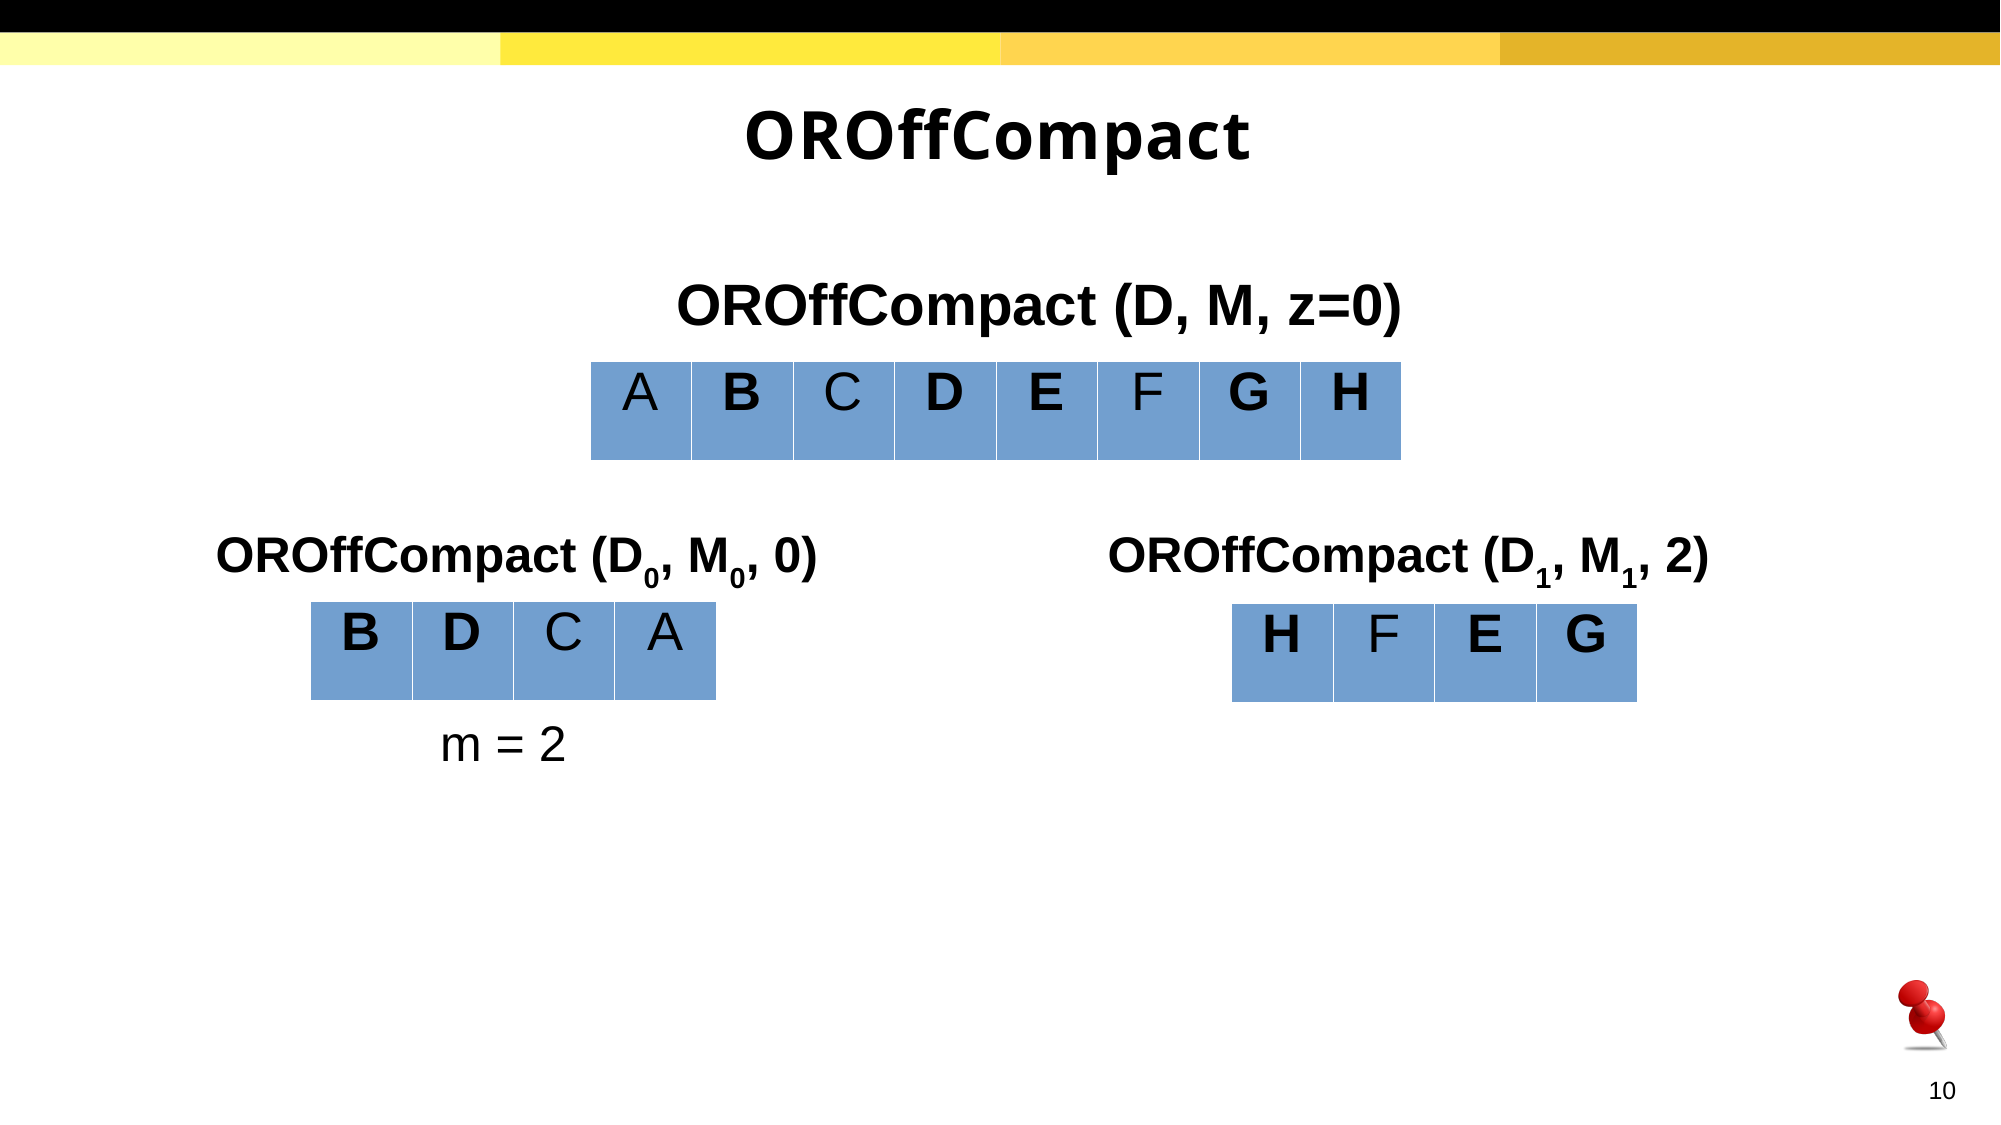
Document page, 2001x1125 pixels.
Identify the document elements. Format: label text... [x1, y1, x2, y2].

table_header G [1200, 362, 1300, 460]
table_header F [1098, 362, 1199, 460]
table_header H [1232, 604, 1333, 702]
text_box m = 2 [425, 708, 582, 780]
table_header C [514, 602, 614, 700]
table_header A [615, 602, 716, 700]
text_box OROffCompact (D1, M1, 2) [1092, 519, 1726, 603]
table_header B [311, 602, 412, 700]
picture [1889, 980, 1961, 1052]
text_box 10 [1913, 1069, 1972, 1113]
table_header B [692, 362, 793, 460]
text_box OROffCompact (D0, M0, 0) [200, 519, 834, 603]
table_header H [1301, 362, 1401, 460]
table_header G [1537, 604, 1637, 702]
table_header D [413, 602, 513, 700]
text_box OROffCompact (D, M, z=0) [661, 265, 1419, 346]
table_header F [1334, 604, 1434, 702]
title OROffCompact [48, 65, 1947, 213]
table_header E [1435, 604, 1536, 702]
table_header C [794, 362, 894, 460]
table_header E [997, 362, 1097, 460]
table_header D [895, 362, 996, 460]
table_header A [591, 362, 691, 460]
